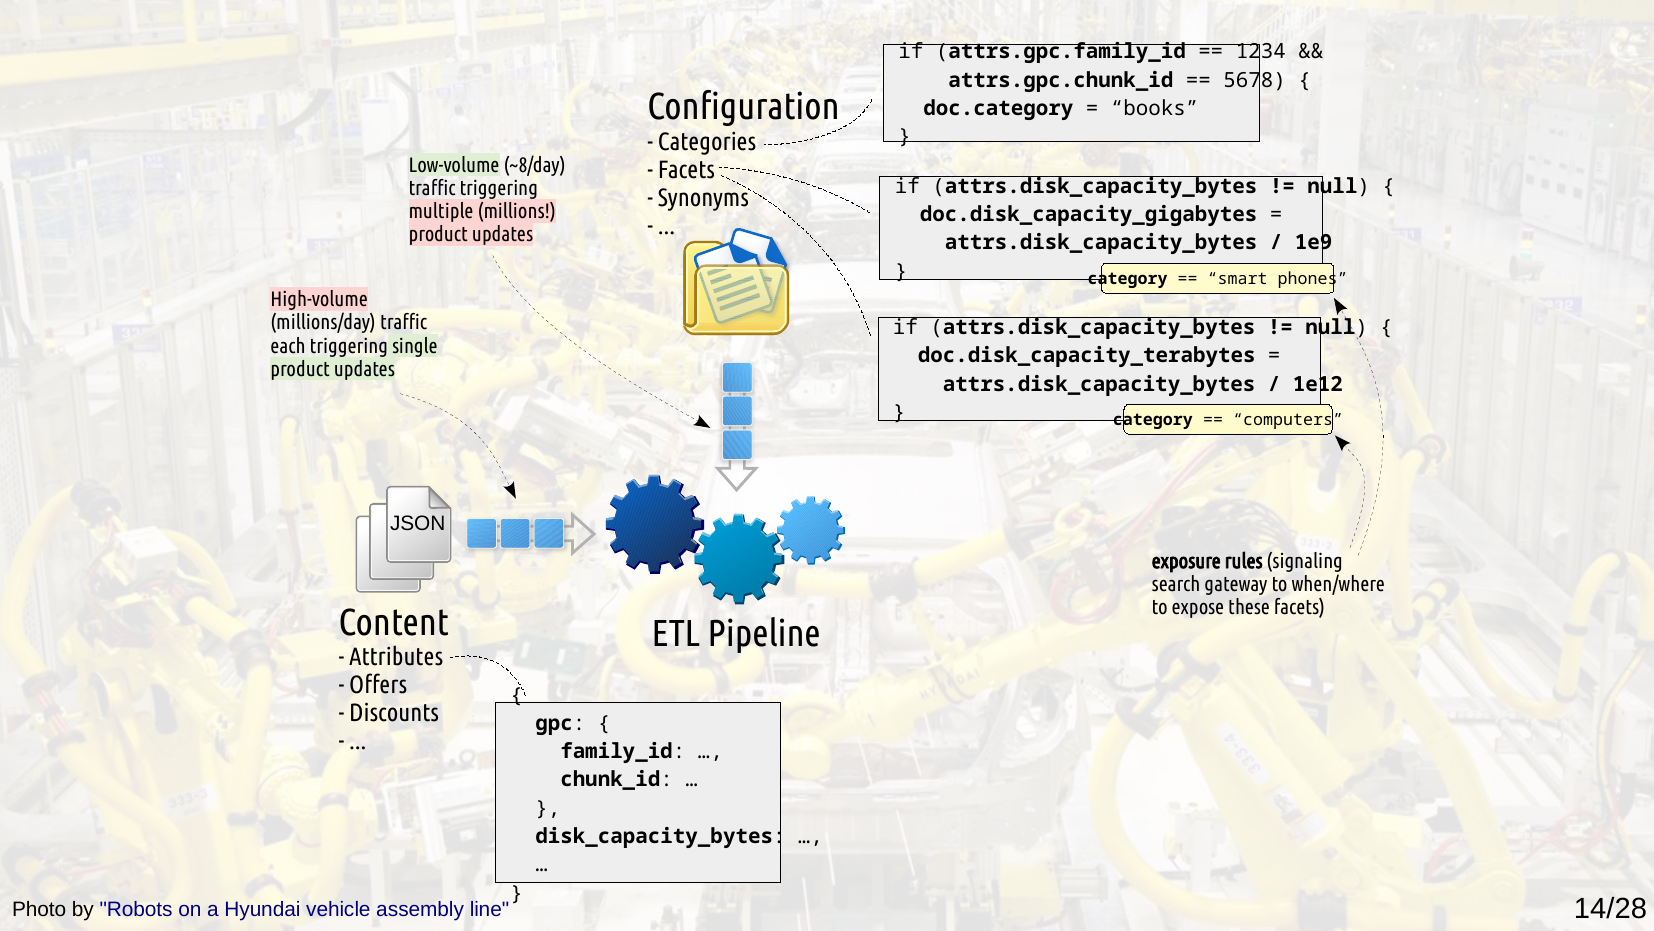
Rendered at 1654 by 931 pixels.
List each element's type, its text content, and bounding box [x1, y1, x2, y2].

text_box exposure rules (signaling search gateway to when/where to expose these facets) [1136, 541, 1407, 720]
text_box Content - Attributes - Offers - Discounts - ... [323, 592, 464, 762]
text_box Configuration - Categories - Facets - Synonyms - ... [632, 77, 855, 247]
text_box Low-volume (~8/day) traffic triggering multiple (millions!) product updates [393, 145, 606, 277]
text_box ETL Pipeline [636, 611, 836, 662]
text_box category == “smart phones” [1101, 263, 1334, 294]
text_box <number>/28 [1458, 884, 1654, 931]
text_box High-volume (millions/day) traffic each triggering single product updates [255, 279, 475, 430]
text_box Photo by "Robots on a Hyundai vehicle assembly line" [0, 890, 541, 931]
picture [0, 0, 1654, 931]
text_box category == “computers” [1123, 404, 1333, 435]
text_box if (attrs.gpc.family_id == 1234 && attrs.gpc.chunk_id == 5678) { doc.category = “books” } [883, 44, 1260, 142]
text_box if (attrs.disk_capacity_bytes != null) { doc.disk_capacity_gigabytes = attrs.disk_capacity_bytes / 1e9 } [879, 176, 1323, 280]
text_box { gpc: { family_id: …, chunk_id: … }, disk_capacity_bytes: …, … } [495, 702, 781, 883]
text_box if (attrs.disk_capacity_bytes != null) { doc.disk_capacity_terabytes = attrs.disk_capacity_bytes / 1e12 } [878, 317, 1321, 421]
